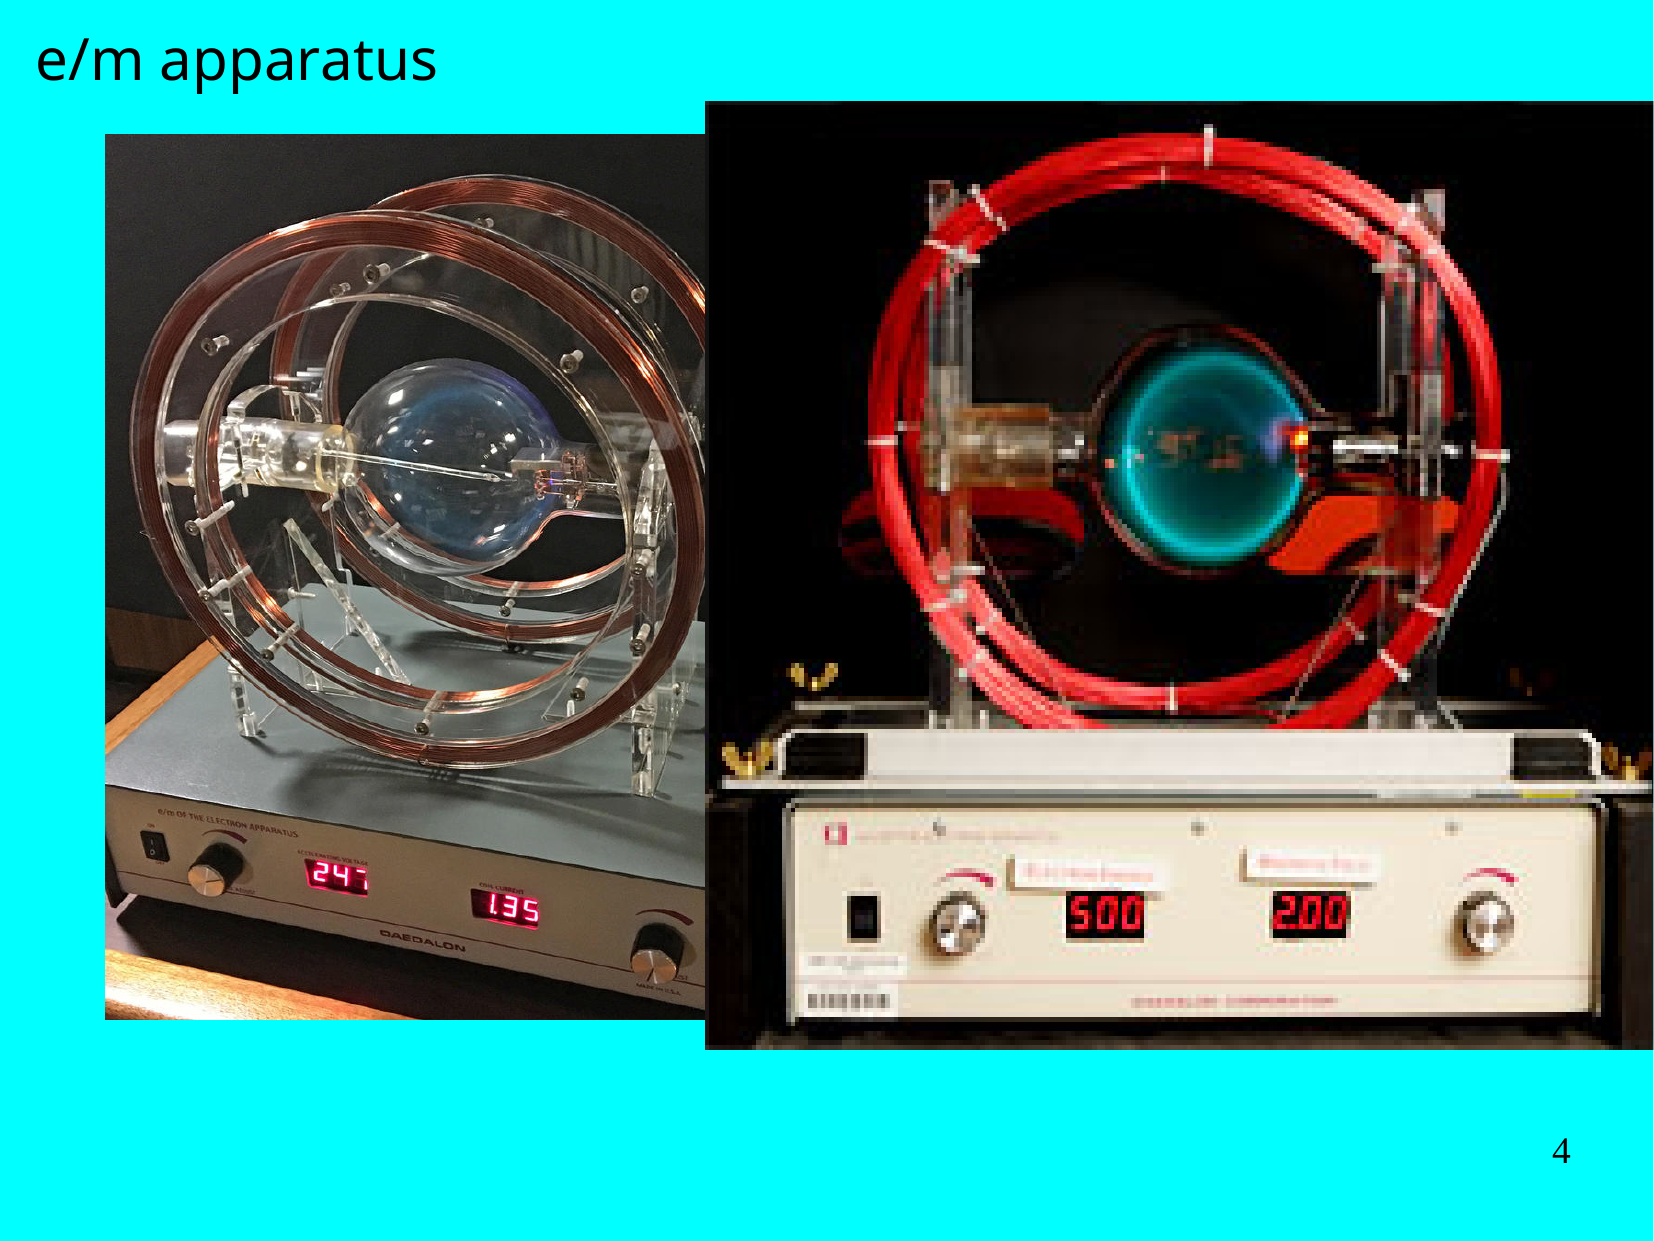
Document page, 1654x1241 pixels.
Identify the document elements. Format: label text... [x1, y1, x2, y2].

picture [0, 0, 1654, 1241]
text_box e/m apparatus [20, 11, 1606, 1241]
